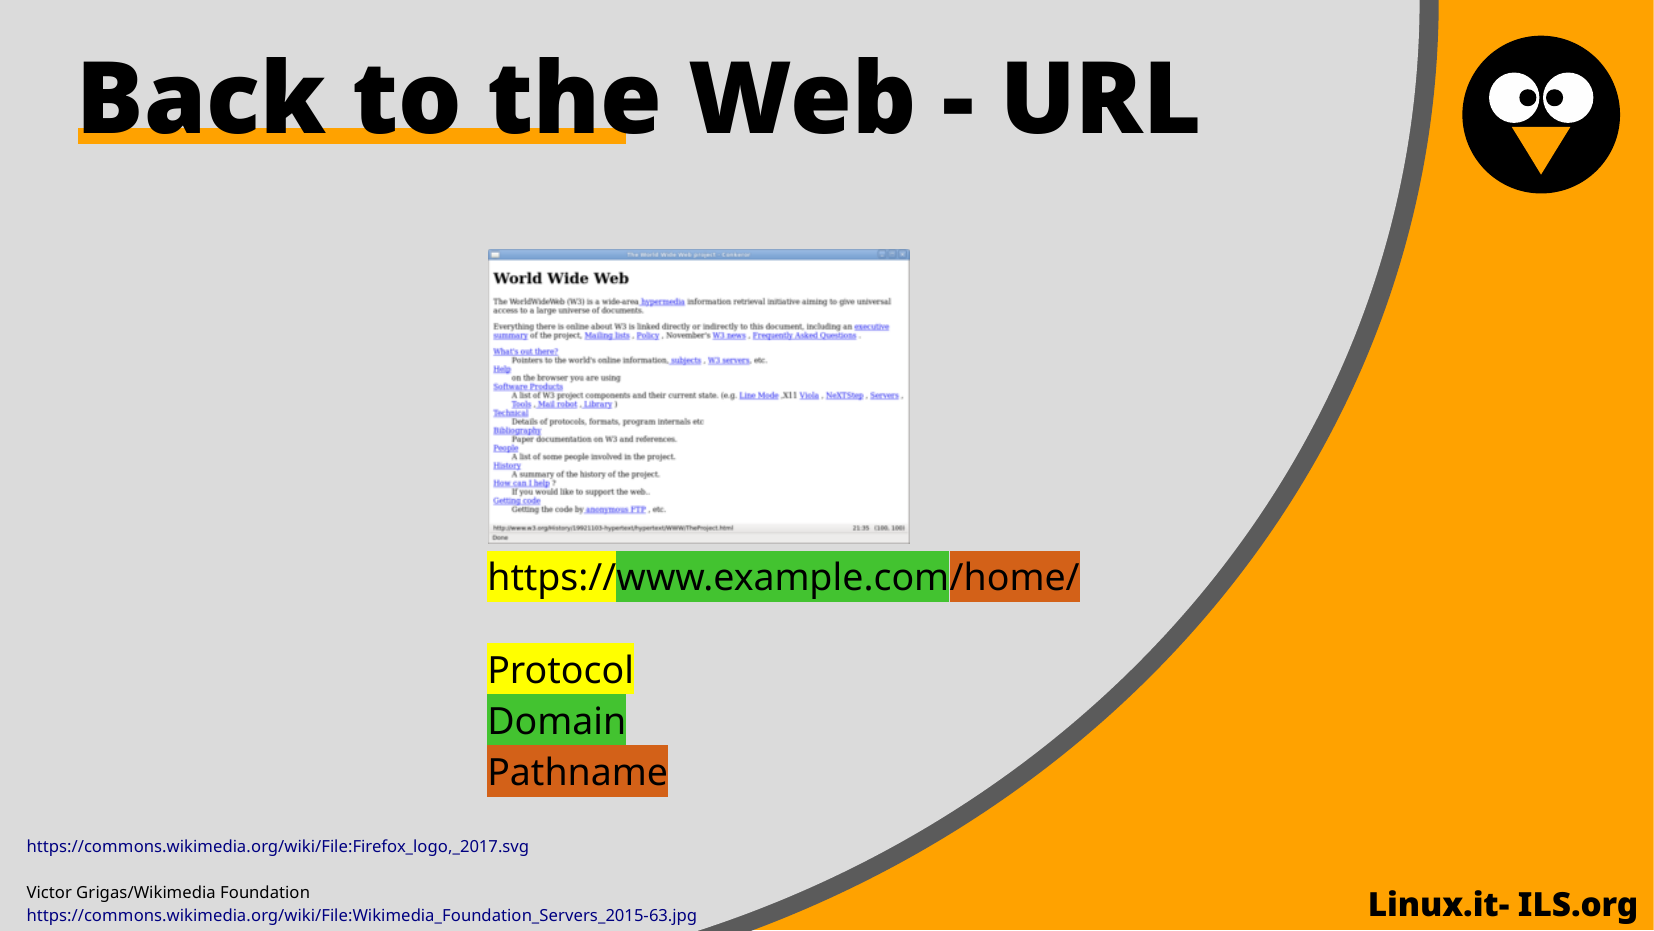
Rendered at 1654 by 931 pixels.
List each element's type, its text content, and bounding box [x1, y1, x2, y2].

picture [488, 249, 910, 543]
text_box https://www.example.com/home/ [472, 543, 1241, 647]
text_box Protocol Domain Pathname [472, 635, 756, 827]
title Back to the Web - URL [76, 37, 1217, 152]
text_box https://commons.wikimedia.org/wiki/File:Firefox_logo,_2017.svg Victor Grigas/Wikimedia Foundation https://commons.wikimedia.org/wiki/File:Wikimedia_Foundation_Servers_2015-63.jpg [11, 826, 1524, 921]
text_box Linux.it- ILS.org [1346, 874, 1654, 927]
